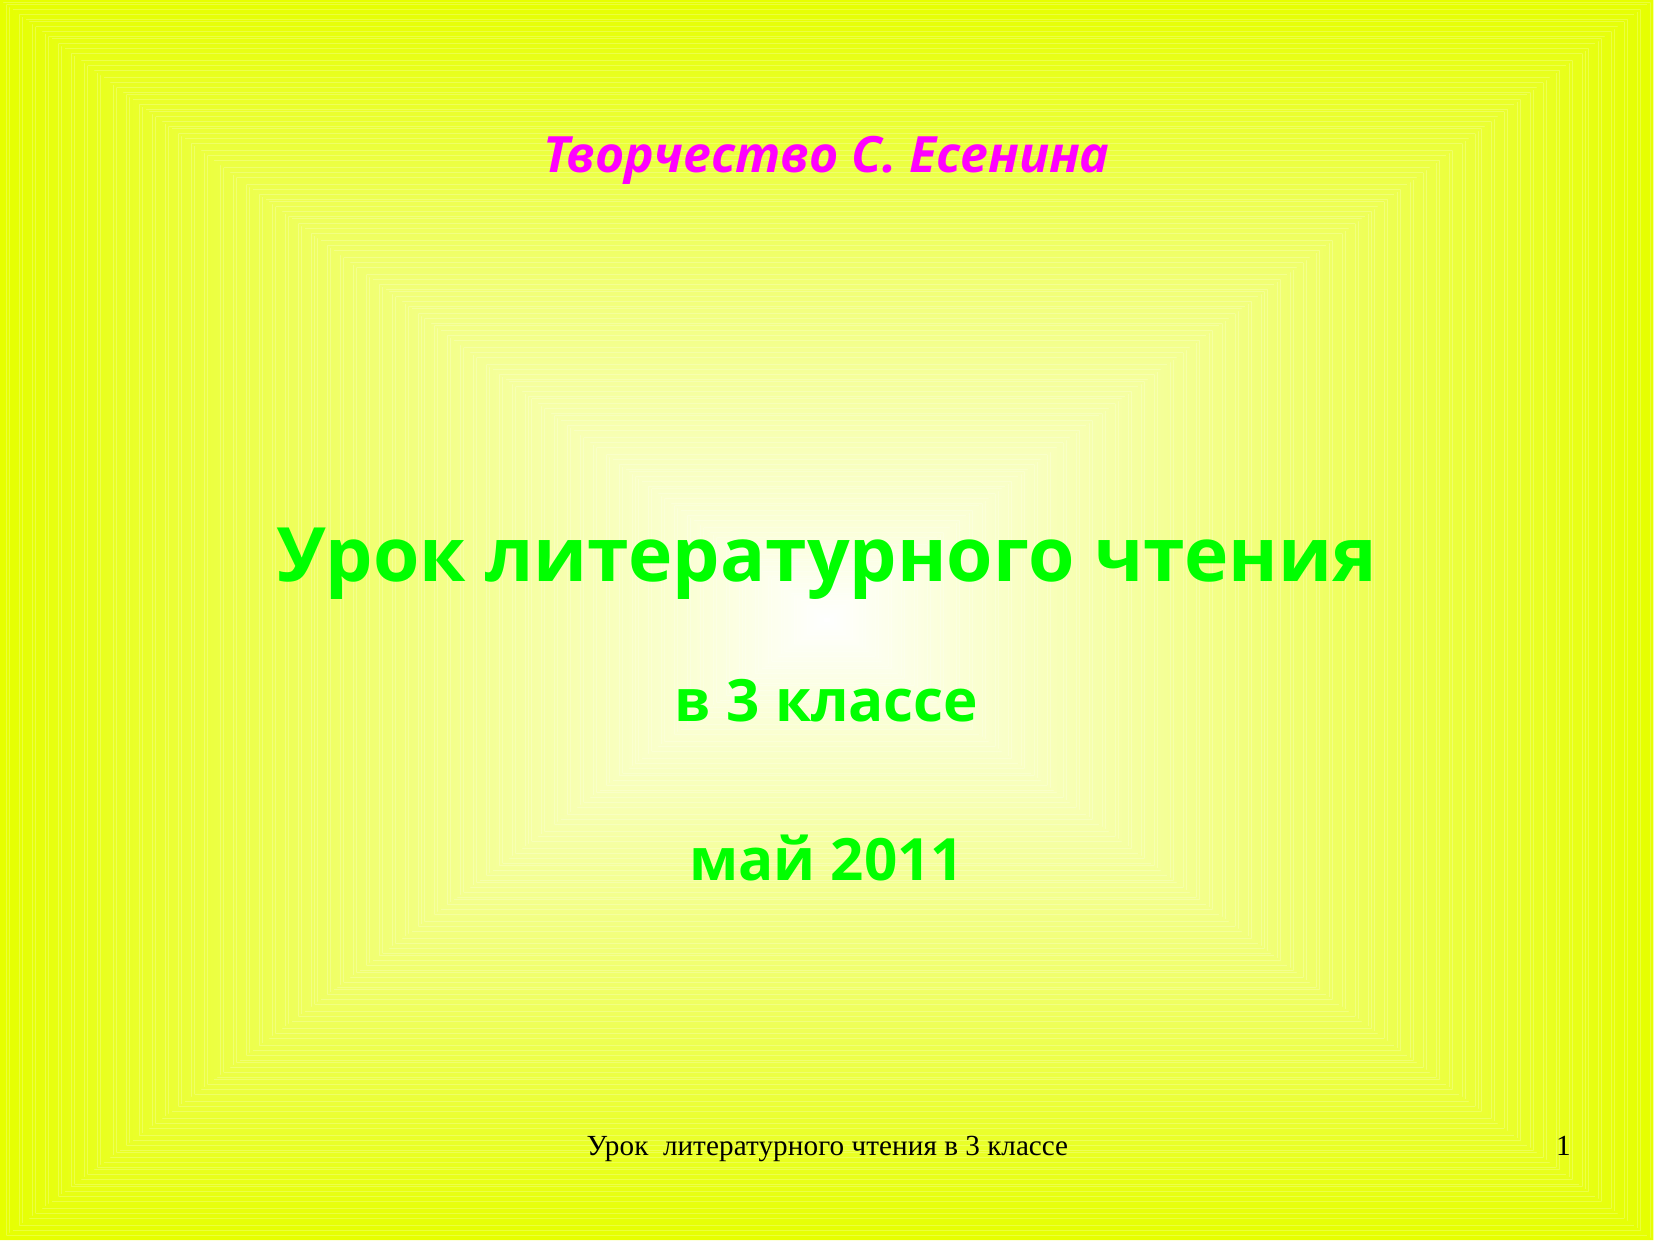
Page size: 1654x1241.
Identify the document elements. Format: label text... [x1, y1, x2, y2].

title Творчество С. Есенина [82, 49, 1571, 257]
subtitle Урок литературного чтения в 3 классе май 2011 [82, 290, 1571, 1109]
